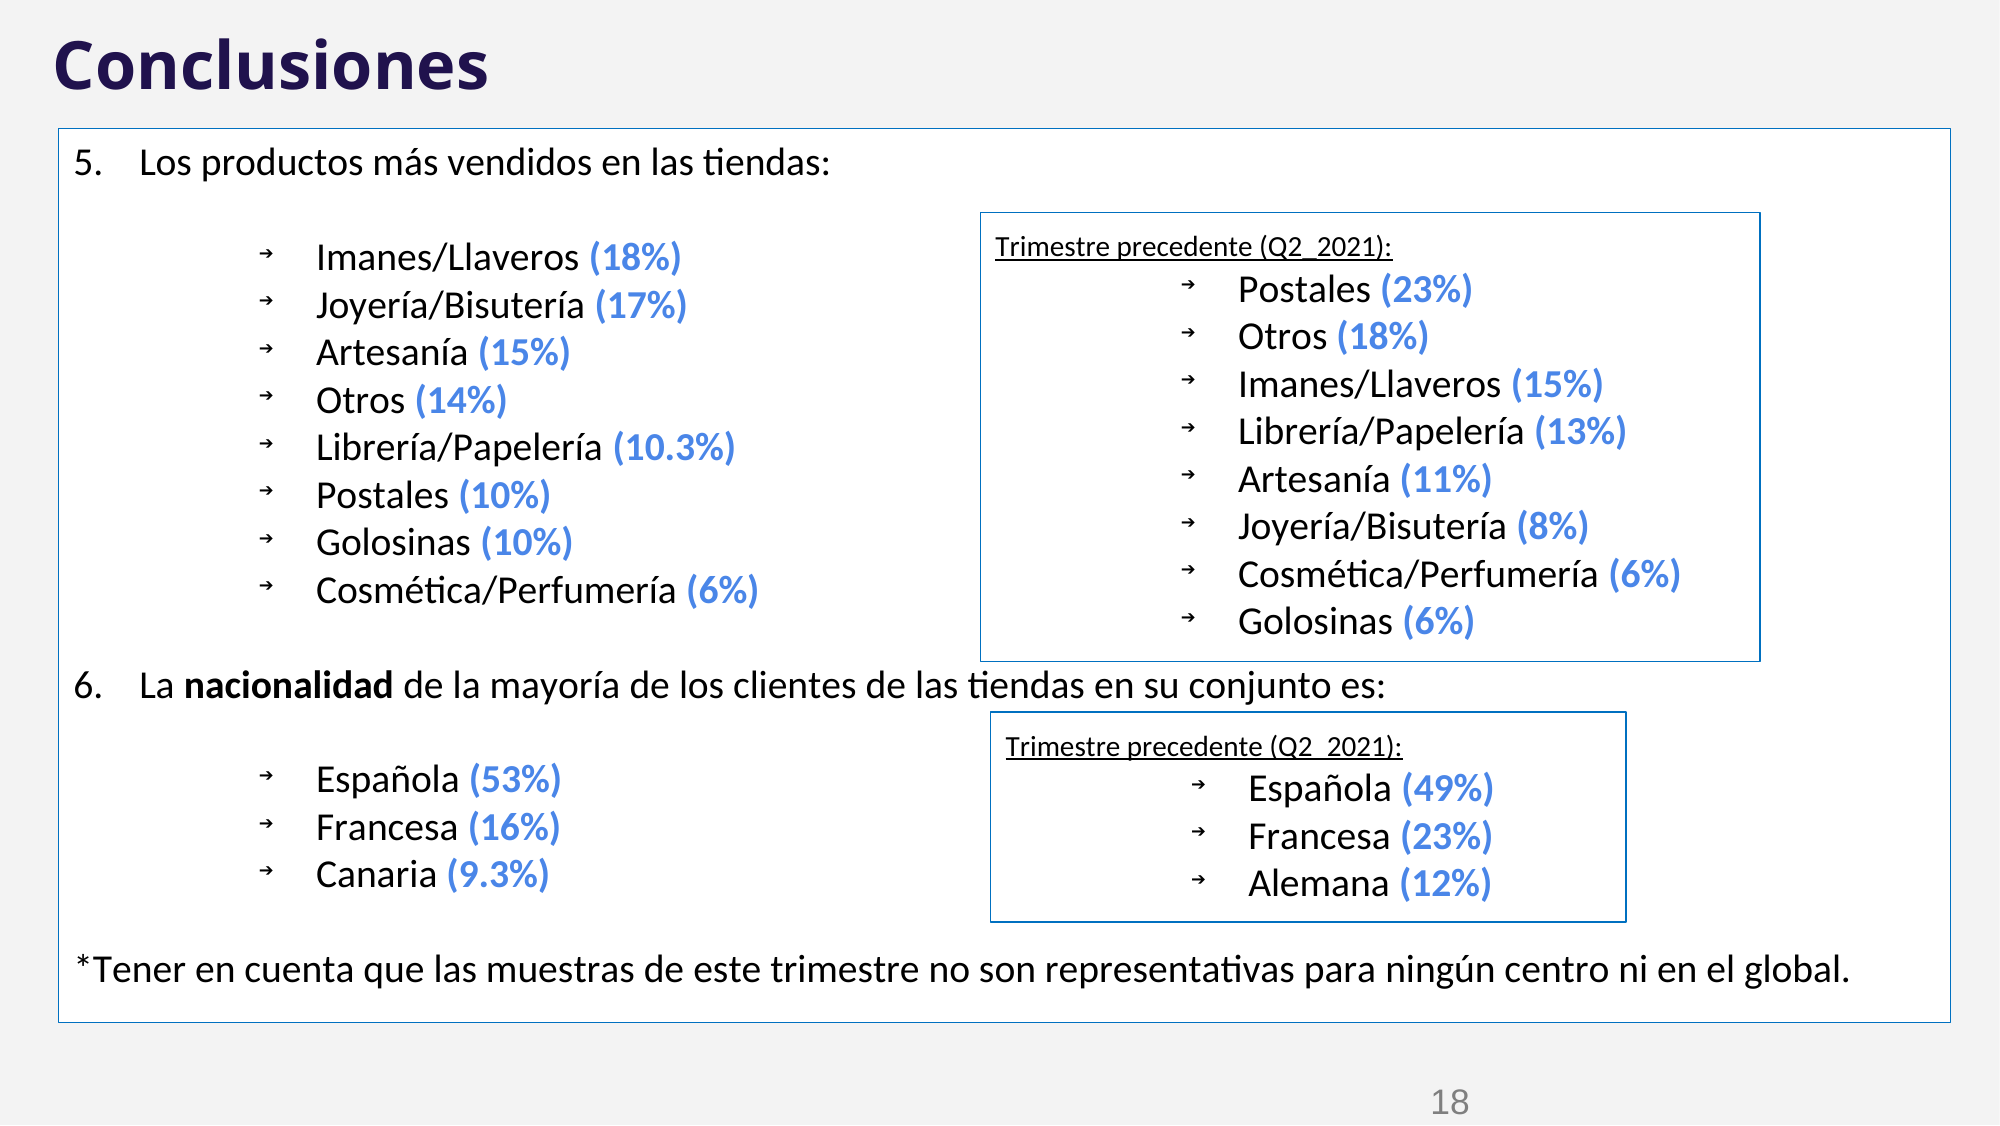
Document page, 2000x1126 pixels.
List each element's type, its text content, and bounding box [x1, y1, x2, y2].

text_box <número> [1412, 1069, 1880, 1126]
text_box Conclusiones [52, 0, 1945, 126]
text_box 5. Los productos más vendidos en las tiendas: Imanes/Llaveros (18%) Joyería/Bisutería (17%) Artesanía (15%) Otros (14%) Librería/Papelería (10.3%) Postales (10%) Golosinas (10%) Cosmética/Perfumería (6%) 6. La nacionalidad de la mayoría de los clientes de las tiendas en su conjunto es: Española (53%) Francesa (16%) Canaria (9.3%) *Tener en cuenta que las muestras de este trimestre no son representativas para ningún centro ni en el global. [58, 128, 1951, 1023]
text_box Trimestre precedente (Q2_2021): Postales (23%) Otros (18%) Imanes/Llaveros (15%) Librería/Papelería (13%) Artesanía (11%) Joyería/Bisutería (8%) Cosmética/Perfumería (6%) Golosinas (6%) [980, 212, 1760, 662]
text_box Trimestre precedente (Q2_2021): Española (49%) Francesa (23%) Alemana (12%) [990, 712, 1626, 922]
